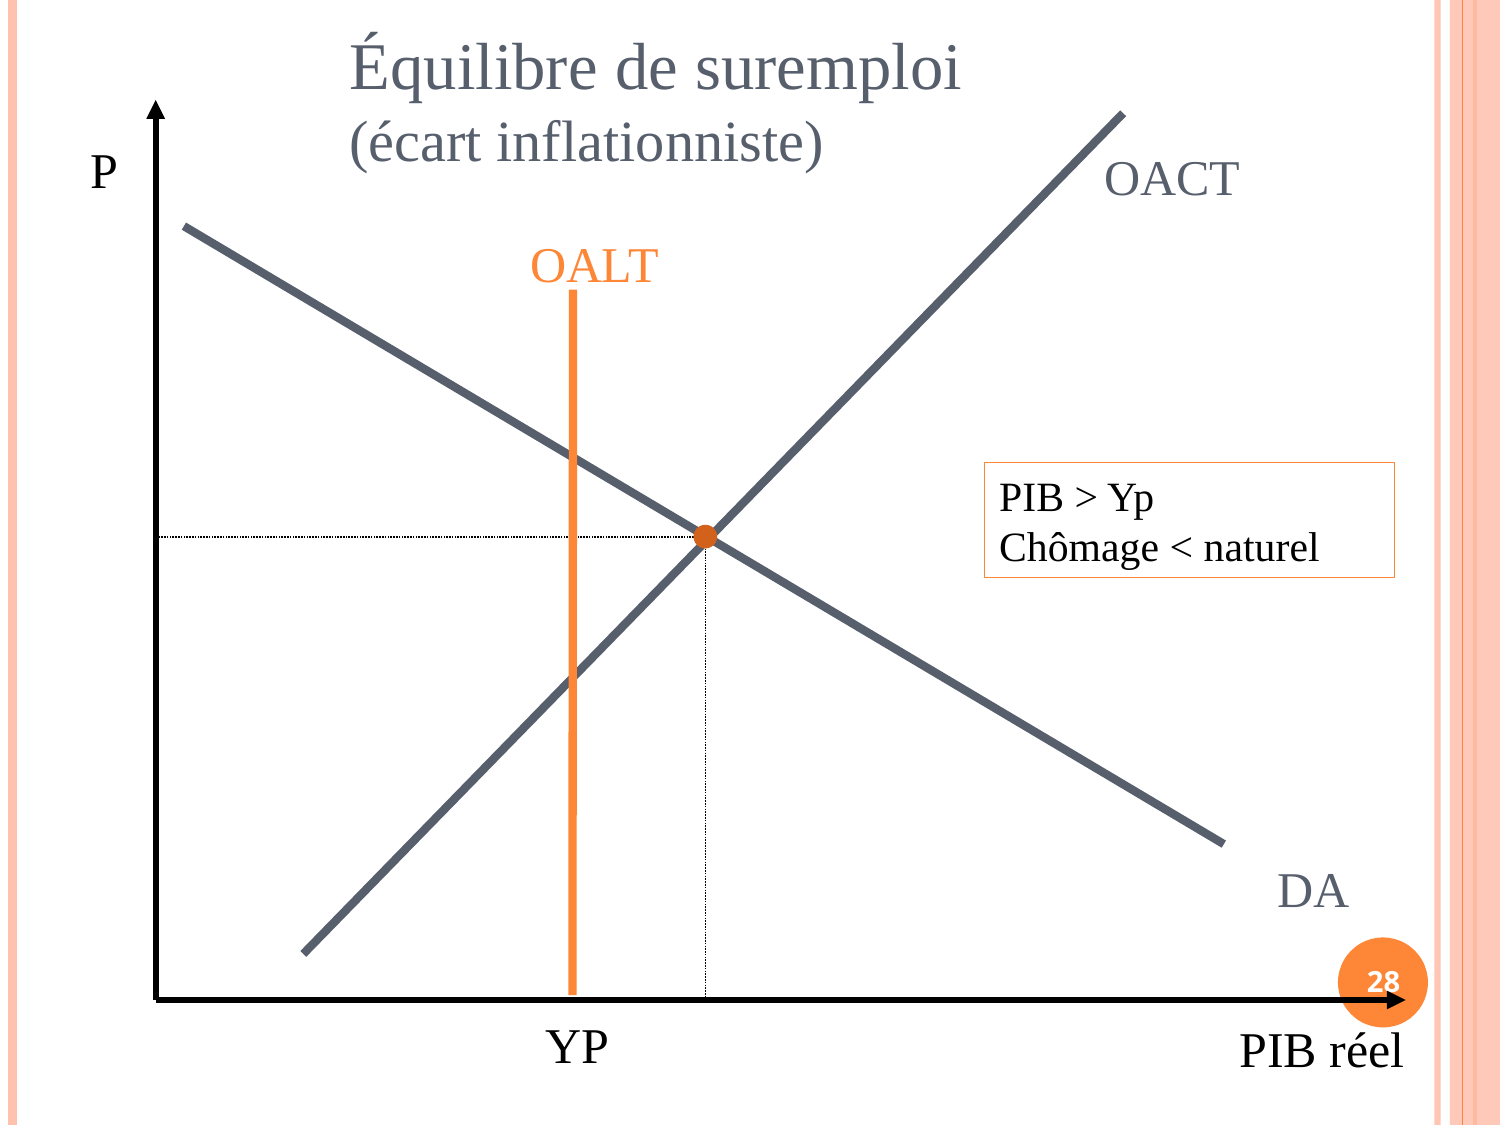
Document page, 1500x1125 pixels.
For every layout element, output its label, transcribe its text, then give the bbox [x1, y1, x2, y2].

text_box PIB réel [1224, 1009, 1500, 1085]
text_box DA [1262, 849, 1365, 925]
text_box OACT [1089, 137, 1267, 213]
text_box OALT [515, 224, 674, 300]
slide_number <numéro> [1333, 940, 1434, 1009]
text_box YP [530, 1006, 624, 1082]
text_box PIB > Yp Chômage < naturel [984, 462, 1395, 578]
slide_number <numéro> [1333, 1003, 1386, 1009]
text_box [693, 524, 718, 549]
text_box Équilibre de suremploi (écart inflationniste) [334, 15, 1013, 181]
text_box P [75, 130, 134, 206]
